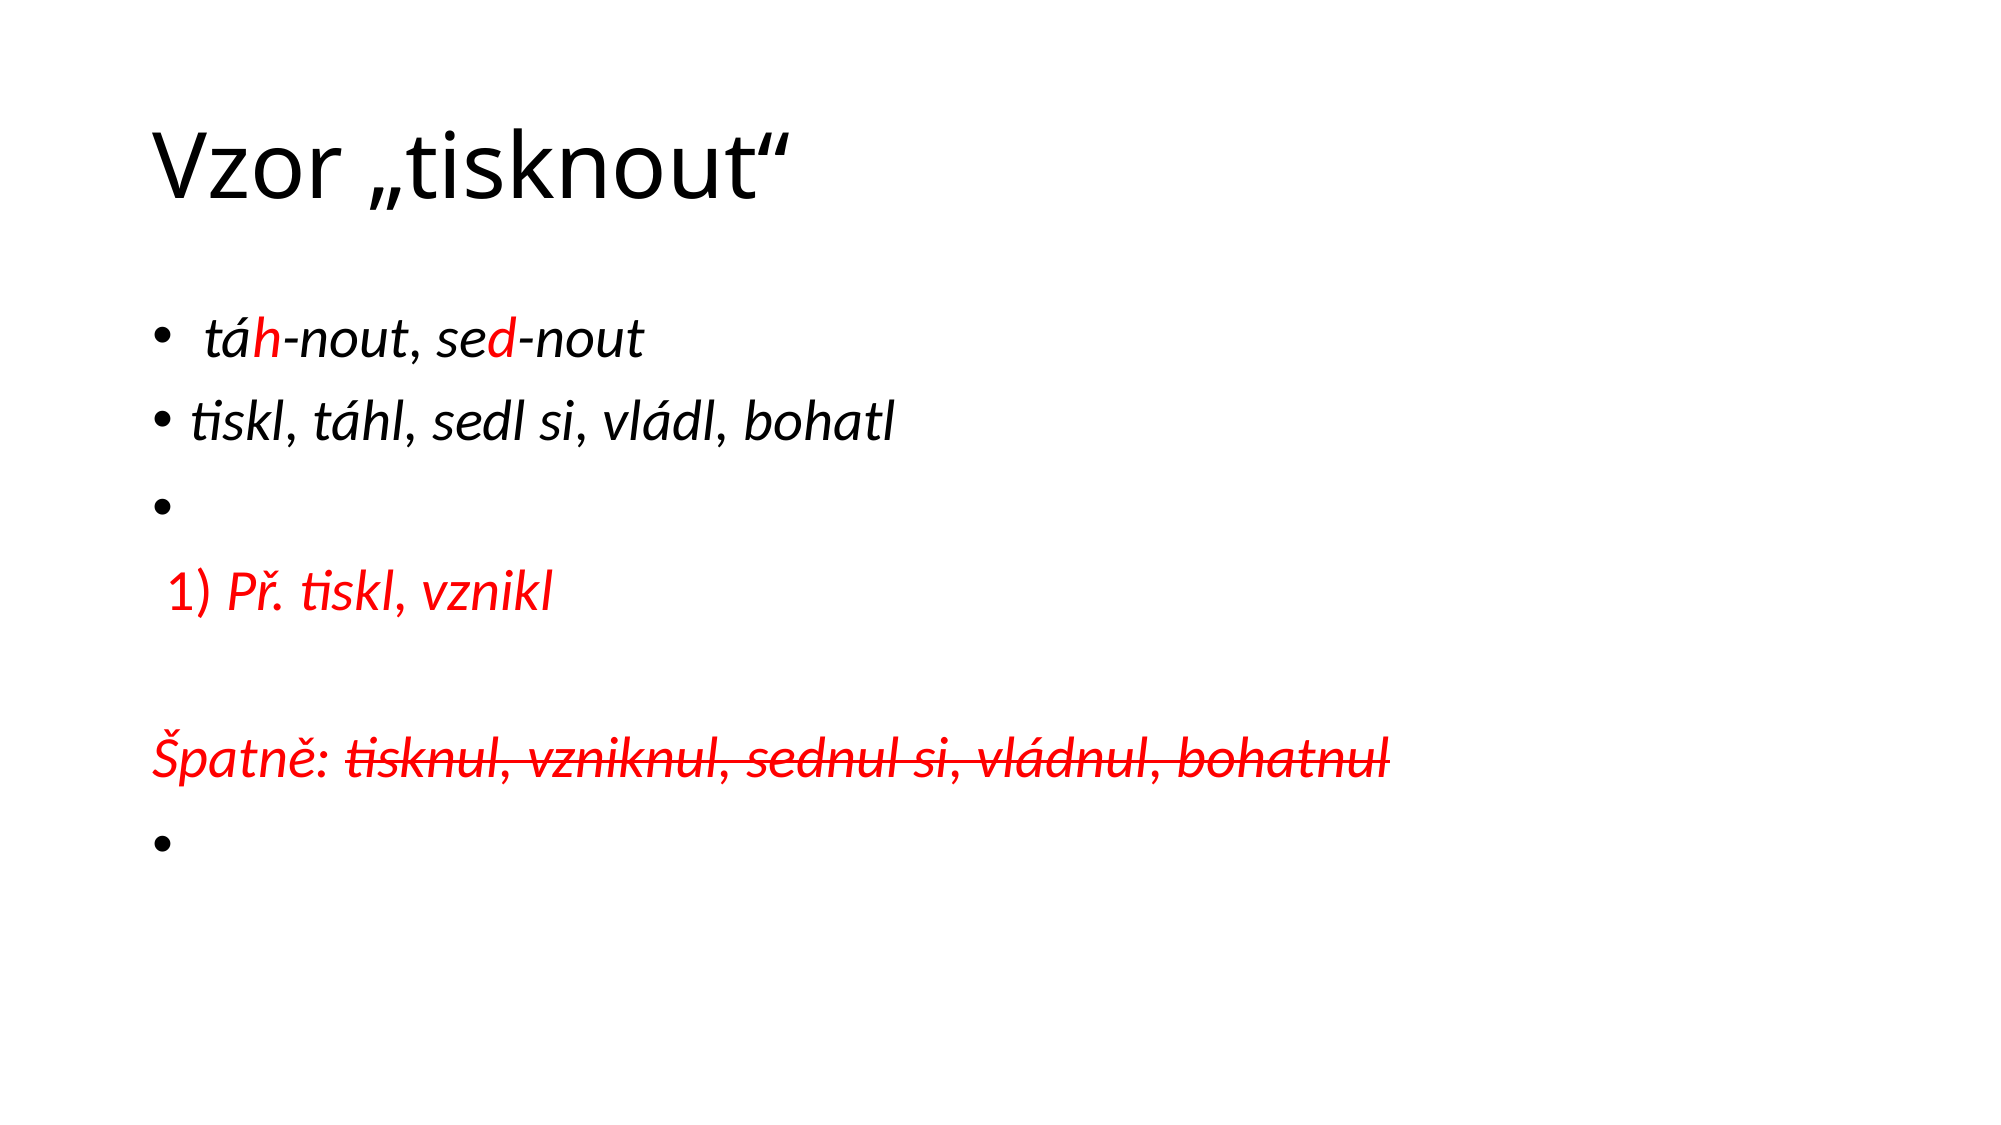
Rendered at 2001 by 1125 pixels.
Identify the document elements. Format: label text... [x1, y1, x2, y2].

title Vzor „tisknout“ [137, 59, 1863, 278]
list táh-nout, sed-nout tiskl, táhl, sedl si, vládl, bohatl 1) Př. tiskl, vznikl Špatně: tisknul, vzniknul, sednul si, vládnul, bohatnul [137, 299, 1863, 1014]
